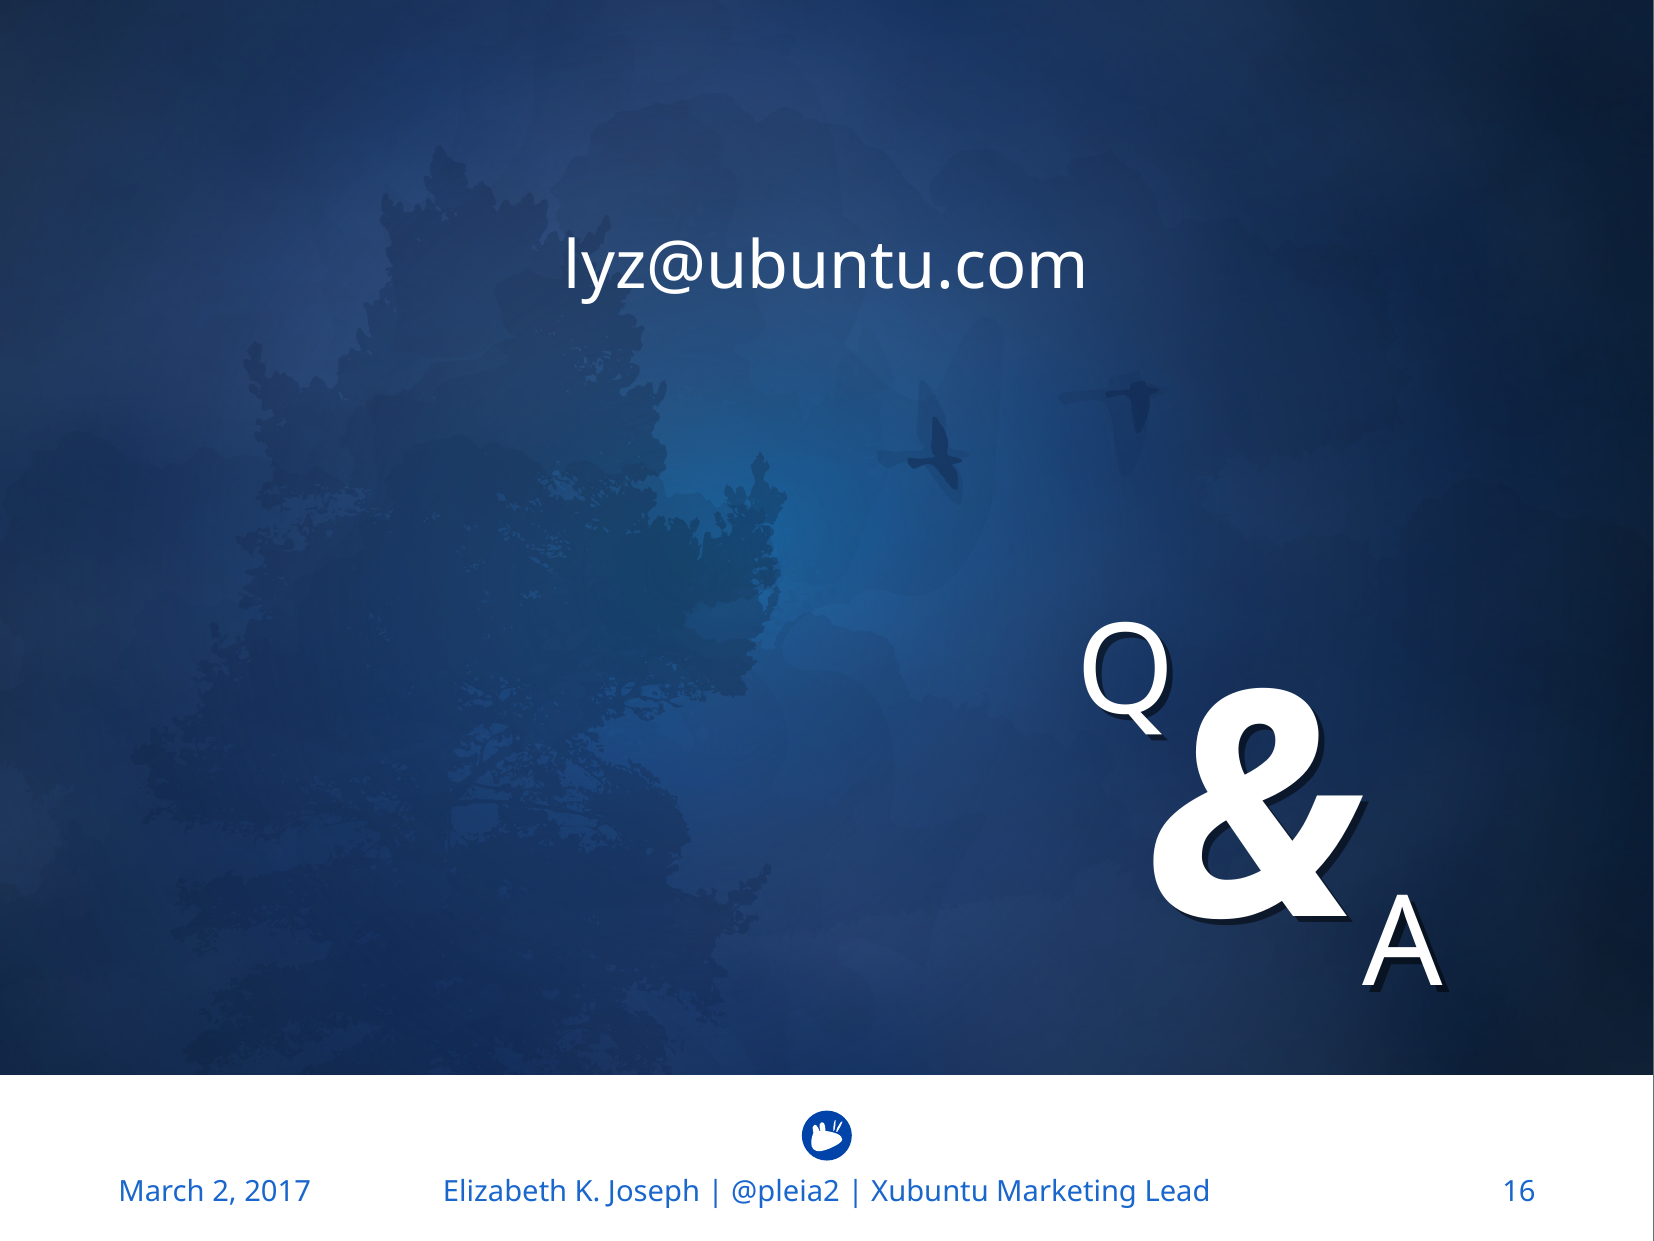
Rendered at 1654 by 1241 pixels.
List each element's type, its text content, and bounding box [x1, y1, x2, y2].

picture [0, 0, 1654, 1241]
subtitle lyz@ubuntu.com [118, 88, 1536, 746]
